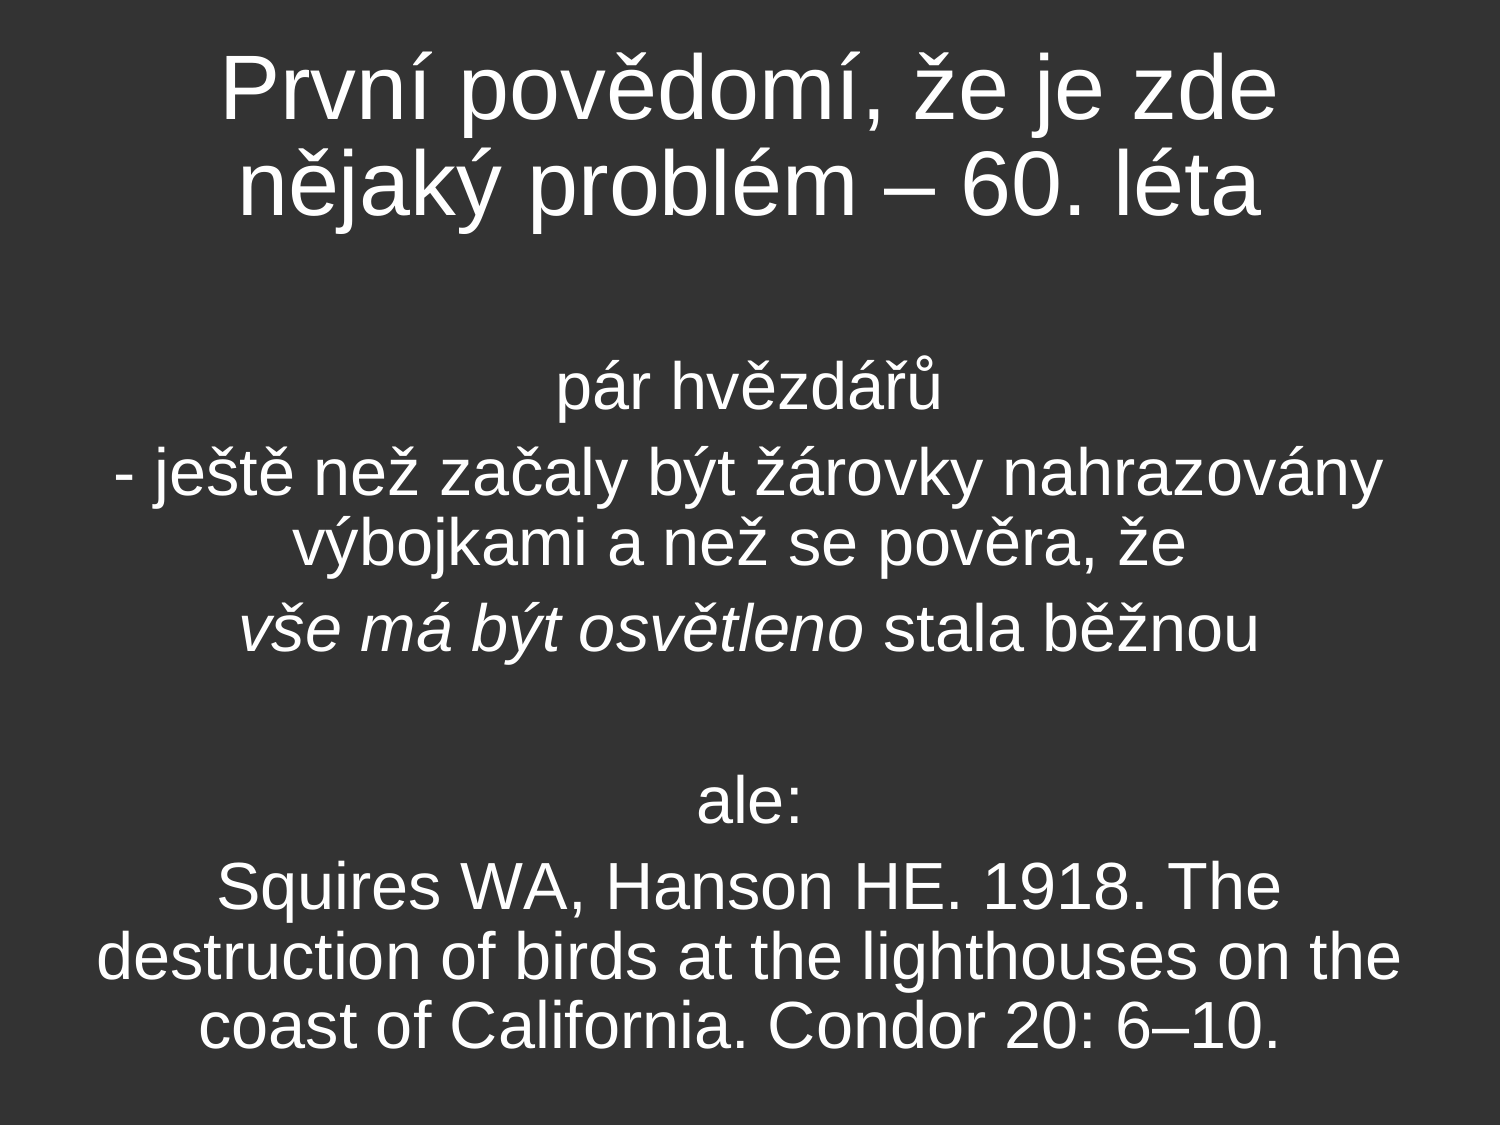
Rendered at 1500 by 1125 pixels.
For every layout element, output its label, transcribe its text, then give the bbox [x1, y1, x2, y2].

list pár hvězdářů - ještě než začaly být žárovky nahrazovány výbojkami a než se pověra, že vše má být osvětleno stala běžnou ale: Squires WA, Hanson HE. 1918. The destruction of birds at the lighthouses on the coast of California. Condor 20: 6–10. [75, 262, 1425, 1063]
title První povědomí, že je zde nějaký problém – 60. léta [75, 21, 1425, 257]
